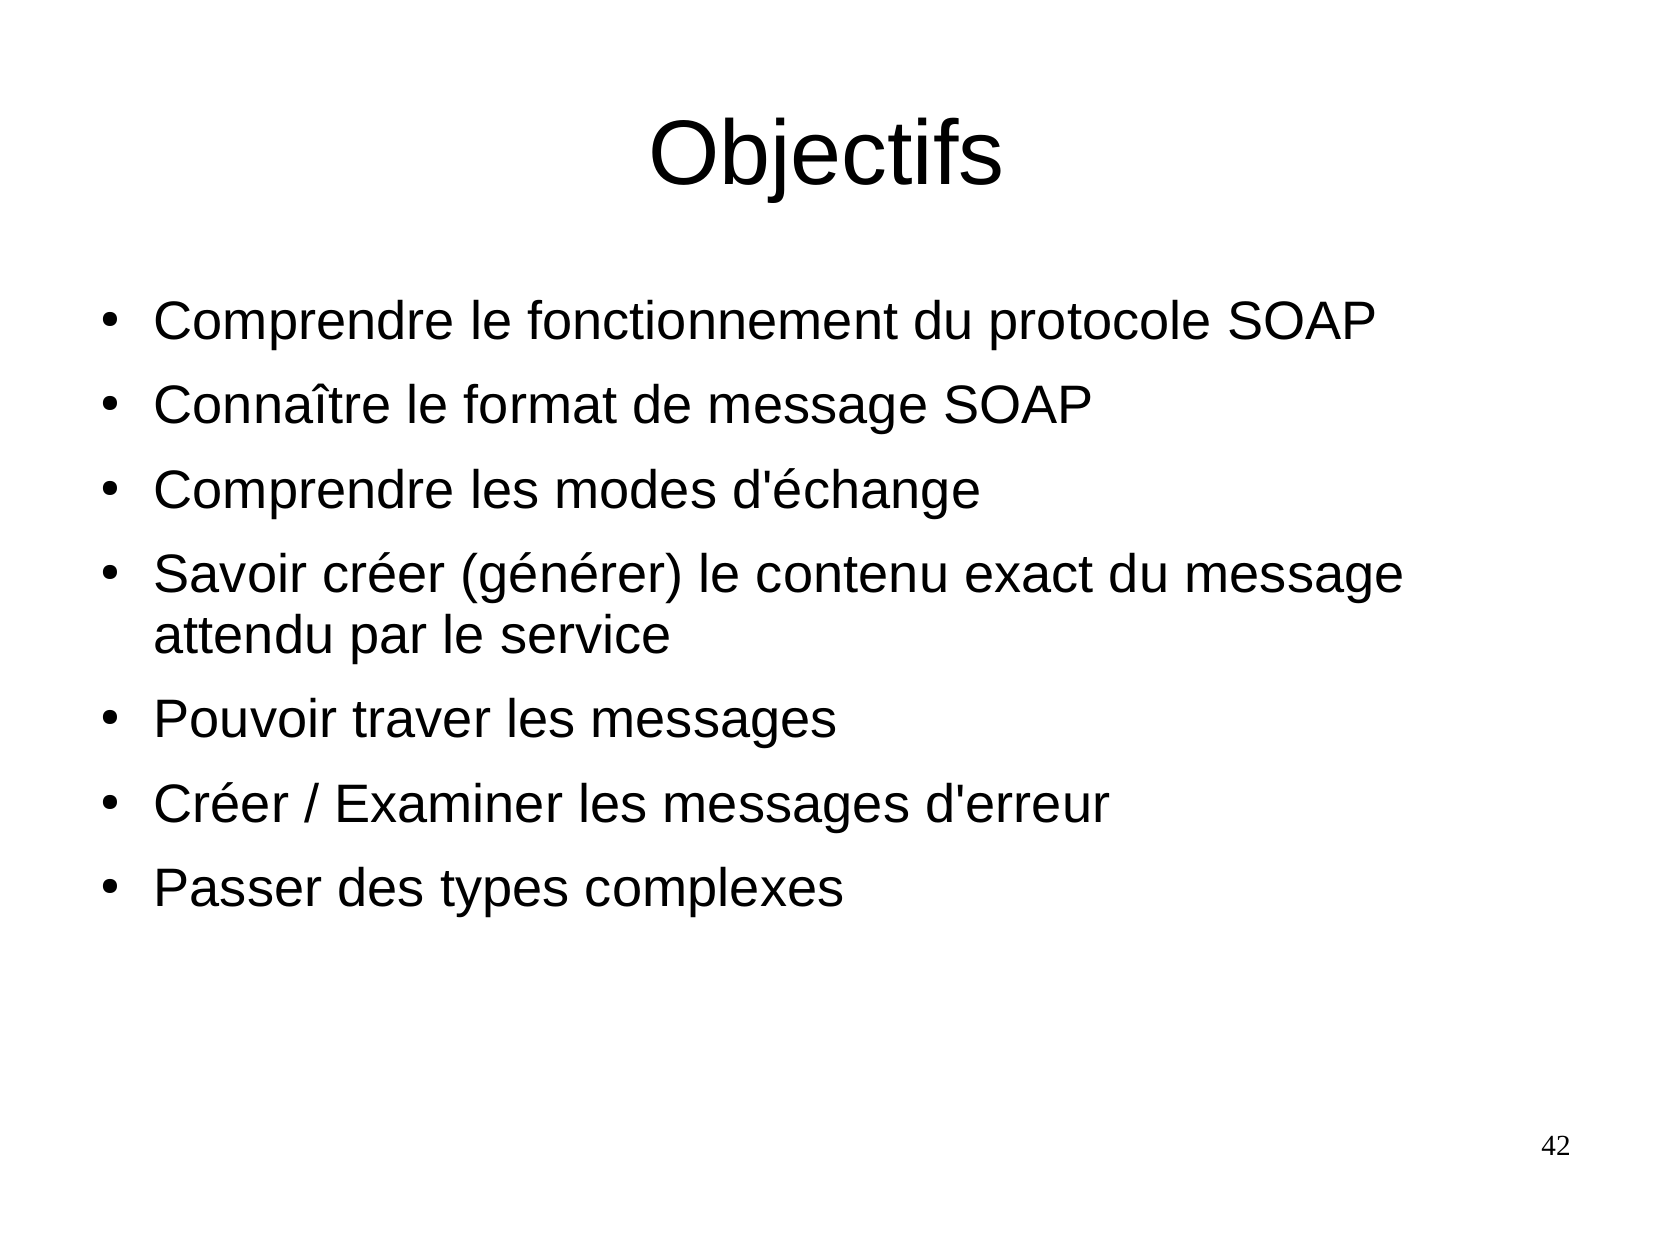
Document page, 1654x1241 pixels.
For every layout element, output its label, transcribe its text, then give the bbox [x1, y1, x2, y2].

title Objectifs [82, 56, 1571, 250]
list Comprendre le fonctionnement du protocole SOAP Connaître le format de message SOAP Comprendre les modes d'échange Savoir créer (générer) le contenu exact du message attendu par le service Pouvoir traver les messages Créer / Examiner les messages d'erreur Passer des types complexes [82, 290, 1571, 1094]
